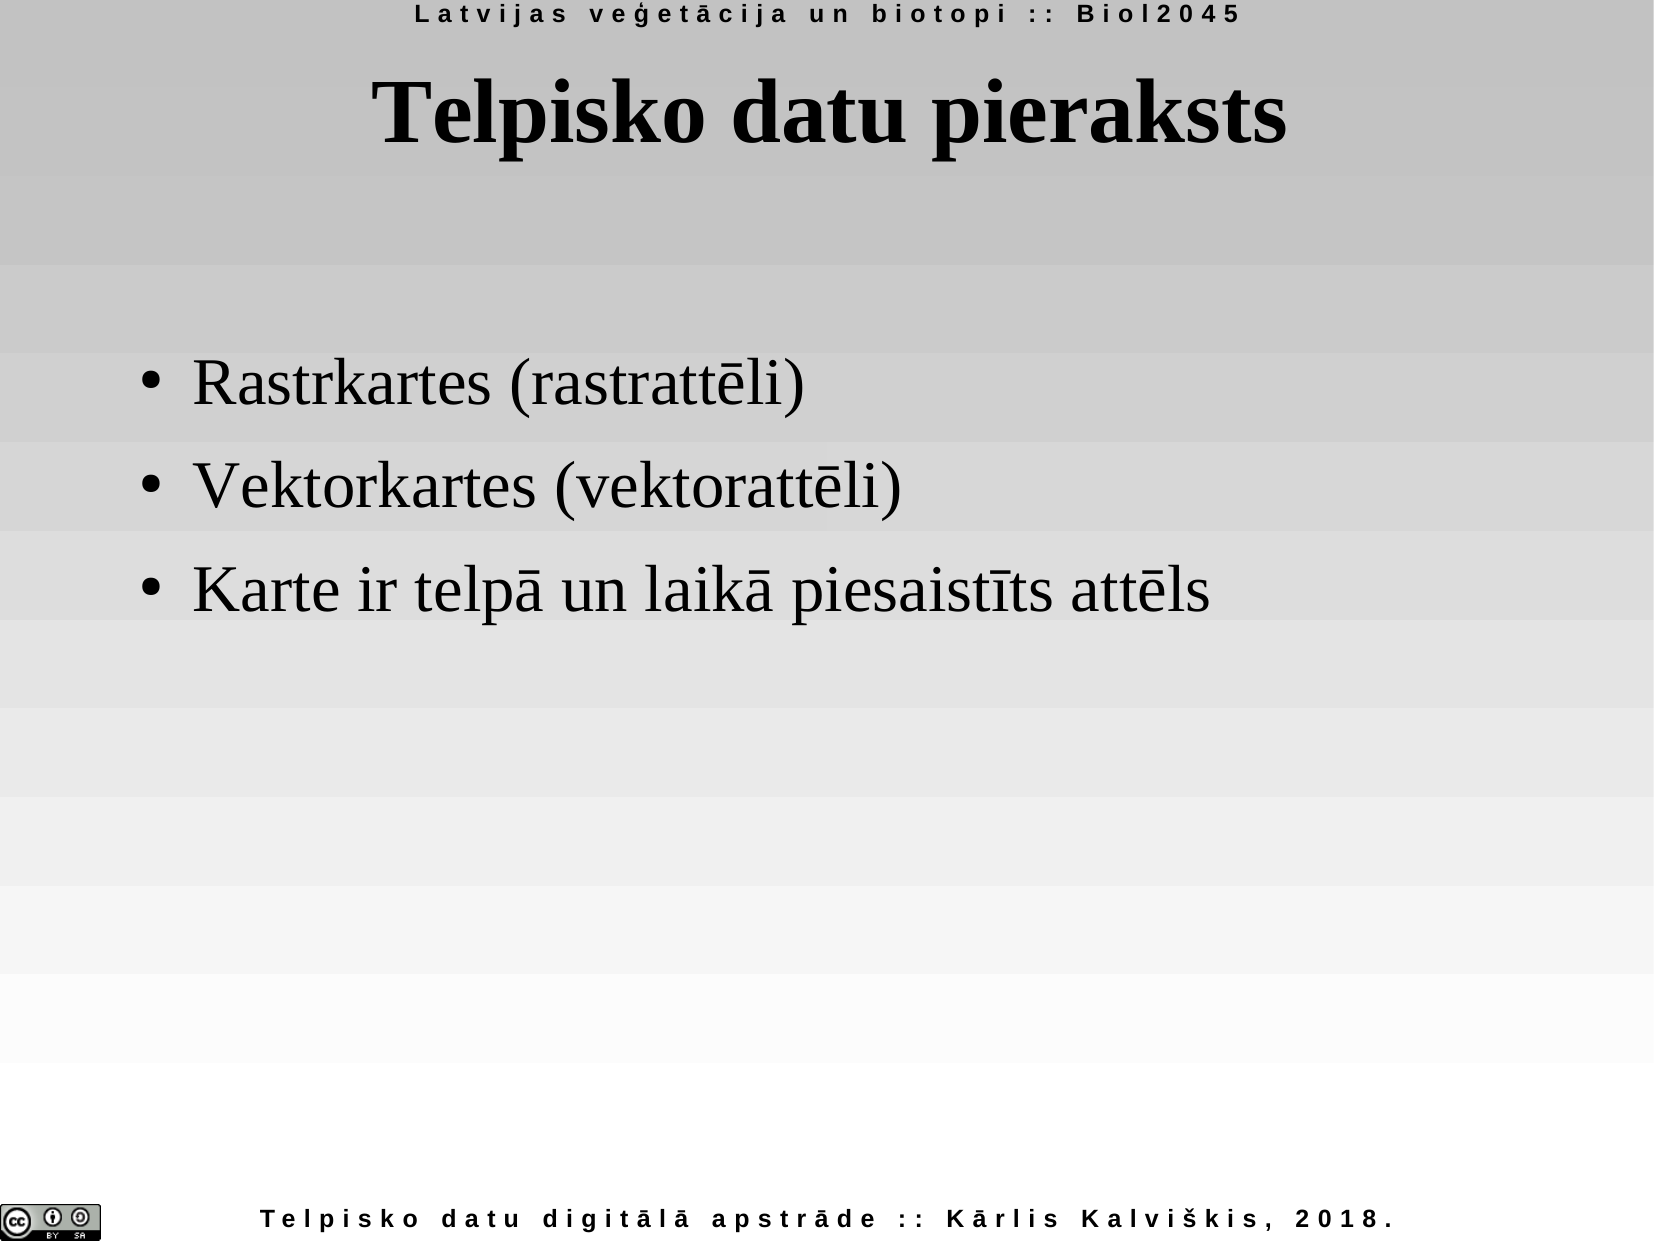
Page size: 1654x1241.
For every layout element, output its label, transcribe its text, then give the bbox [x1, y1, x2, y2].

list Rastrkartes (rastrattēli) Vektorkartes (vektorattēli) Karte ir telpā un laikā piesaistīts attēls [121, 344, 1534, 1127]
title Telpisko datu pieraksts [34, 61, 1626, 296]
picture [0, 0, 1654, 1241]
